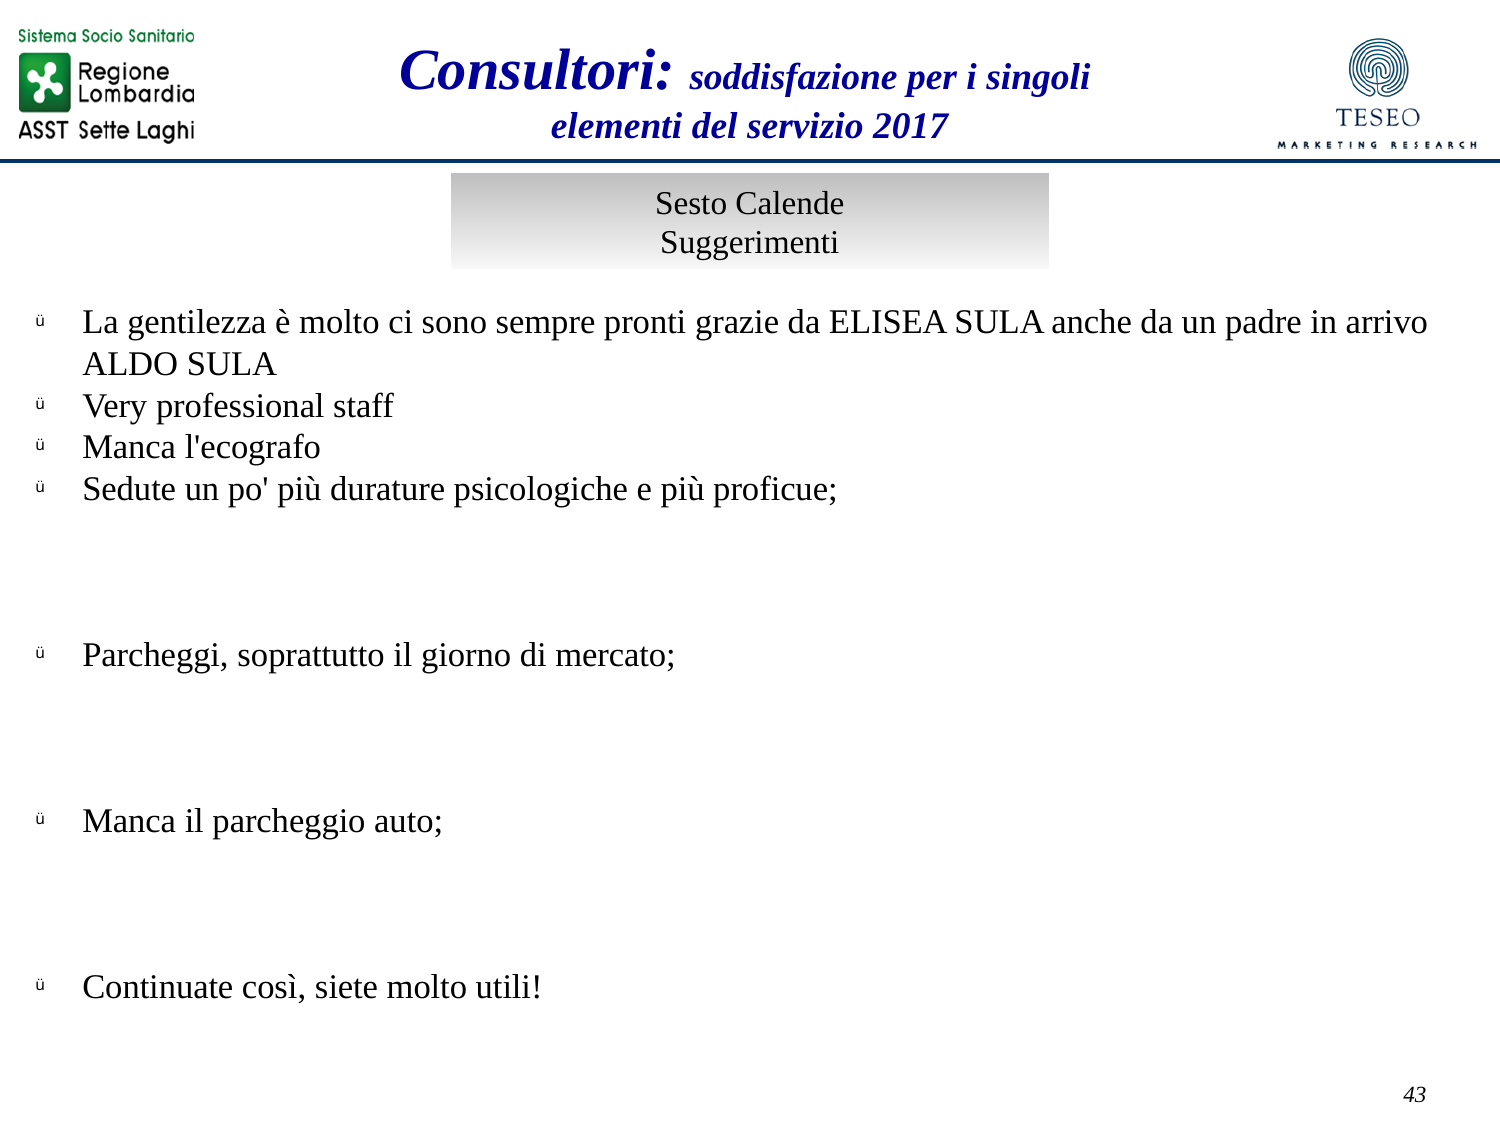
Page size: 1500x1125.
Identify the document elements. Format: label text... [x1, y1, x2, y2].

text_box La gentilezza è molto ci sono sempre pronti grazie da ELISEA SULA anche da un padre in arrivo ALDO SULA Very professional staff Manca l'ecografo Sedute un po' più durature psicologiche e più proficue; Parcheggi, soprattutto il giorno di mercato; Manca il parcheggio auto; Continuate così, siete molto utili! Cambiare i copri poltrona, se è possibile: non danno una "bella" immagine dell'entrata, grazie; Bonus famiglia; [20, 292, 1480, 1125]
picture [1294, 30, 1481, 149]
text_box Sesto Calende Suggerimenti [451, 173, 1049, 269]
picture [19, 26, 194, 148]
text_box Consultori: soddisfazione per i singoli elementi del servizio 2017 [206, 25, 1294, 151]
